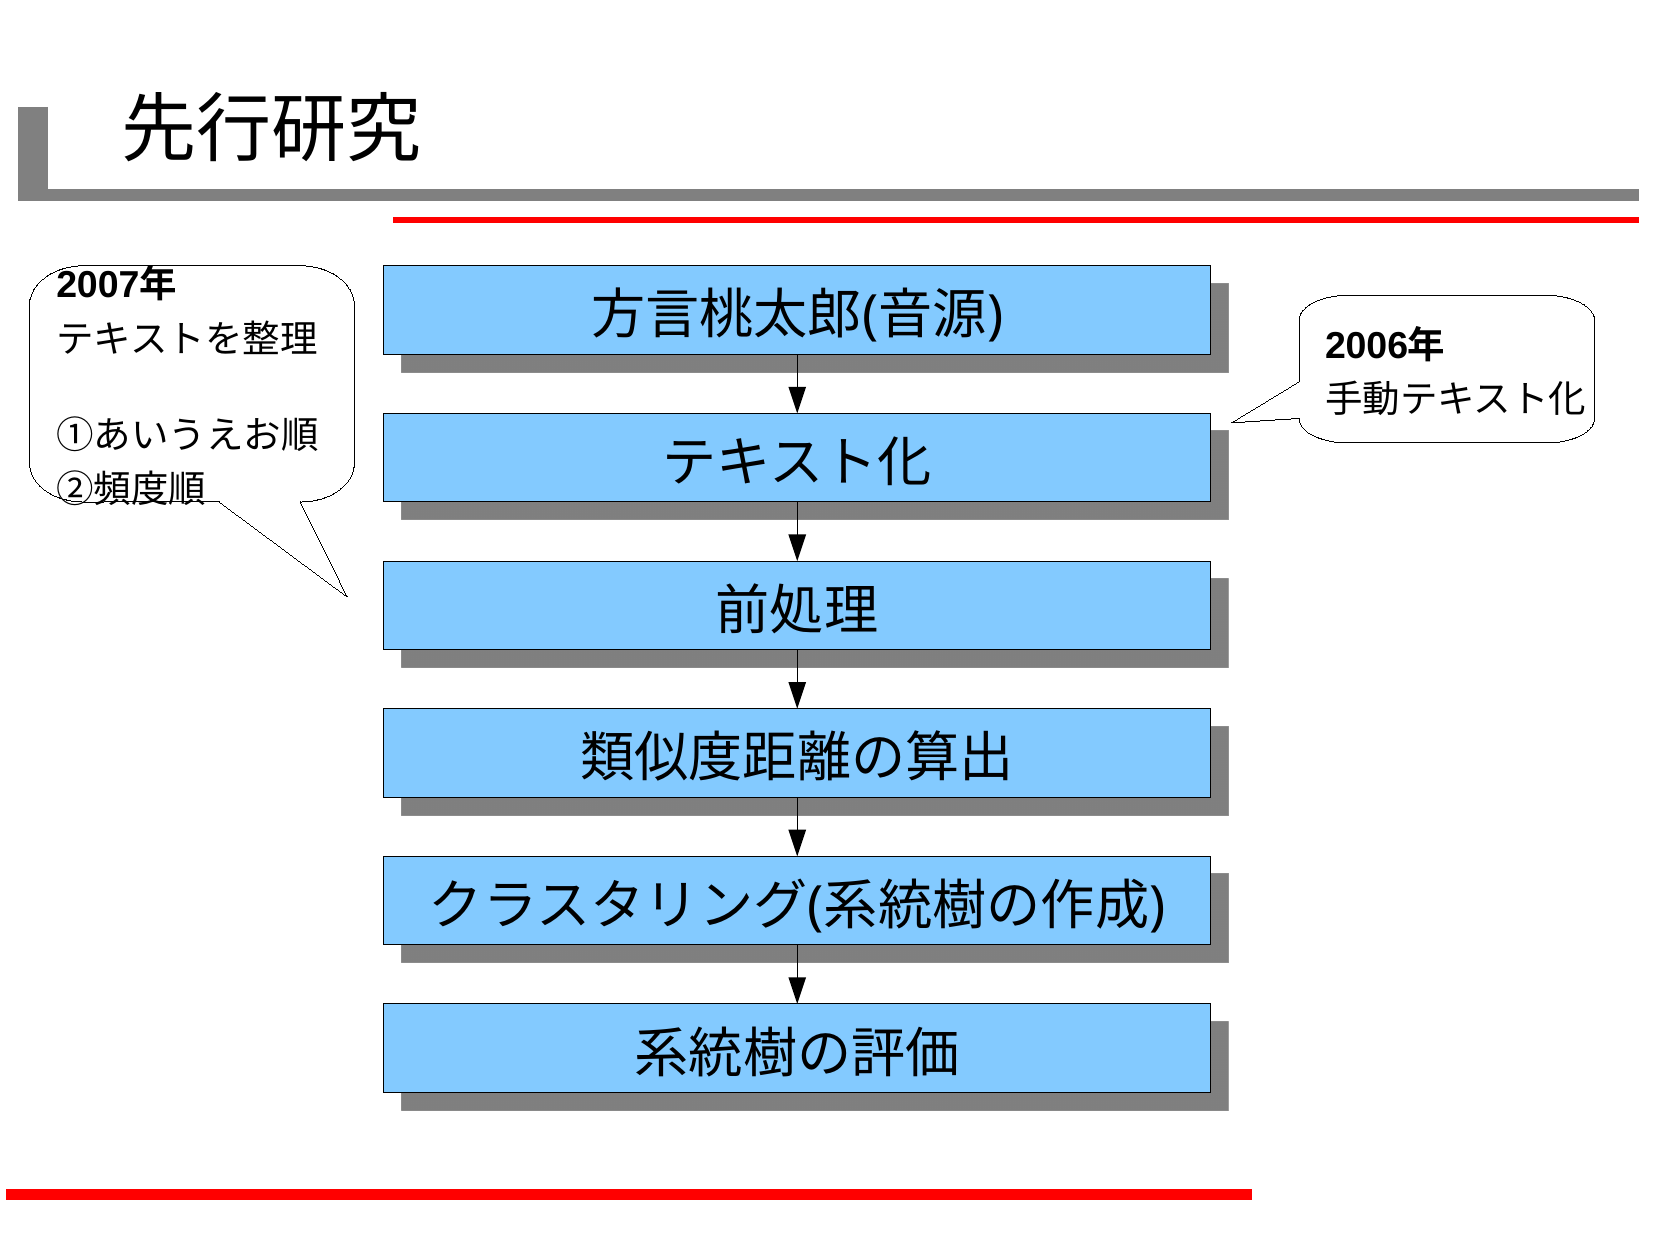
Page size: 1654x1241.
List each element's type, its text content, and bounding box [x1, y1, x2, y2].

text_box 方言桃太郎(音源) [383, 265, 1211, 355]
text_box 前処理 [383, 561, 1211, 650]
text_box 類似度距離の算出 [383, 708, 1211, 798]
text_box 2007年 テキストを整理 ①あいうえお順 ②頻度順 [29, 265, 355, 597]
text_box 2006年 手動テキスト化 [1231, 295, 1595, 443]
title 先行研究 [121, 18, 1534, 226]
text_box テキスト化 [383, 413, 1211, 502]
text_box クラスタリング(系統樹の作成) [383, 856, 1211, 945]
text_box 系統樹の評価 [383, 1003, 1211, 1093]
